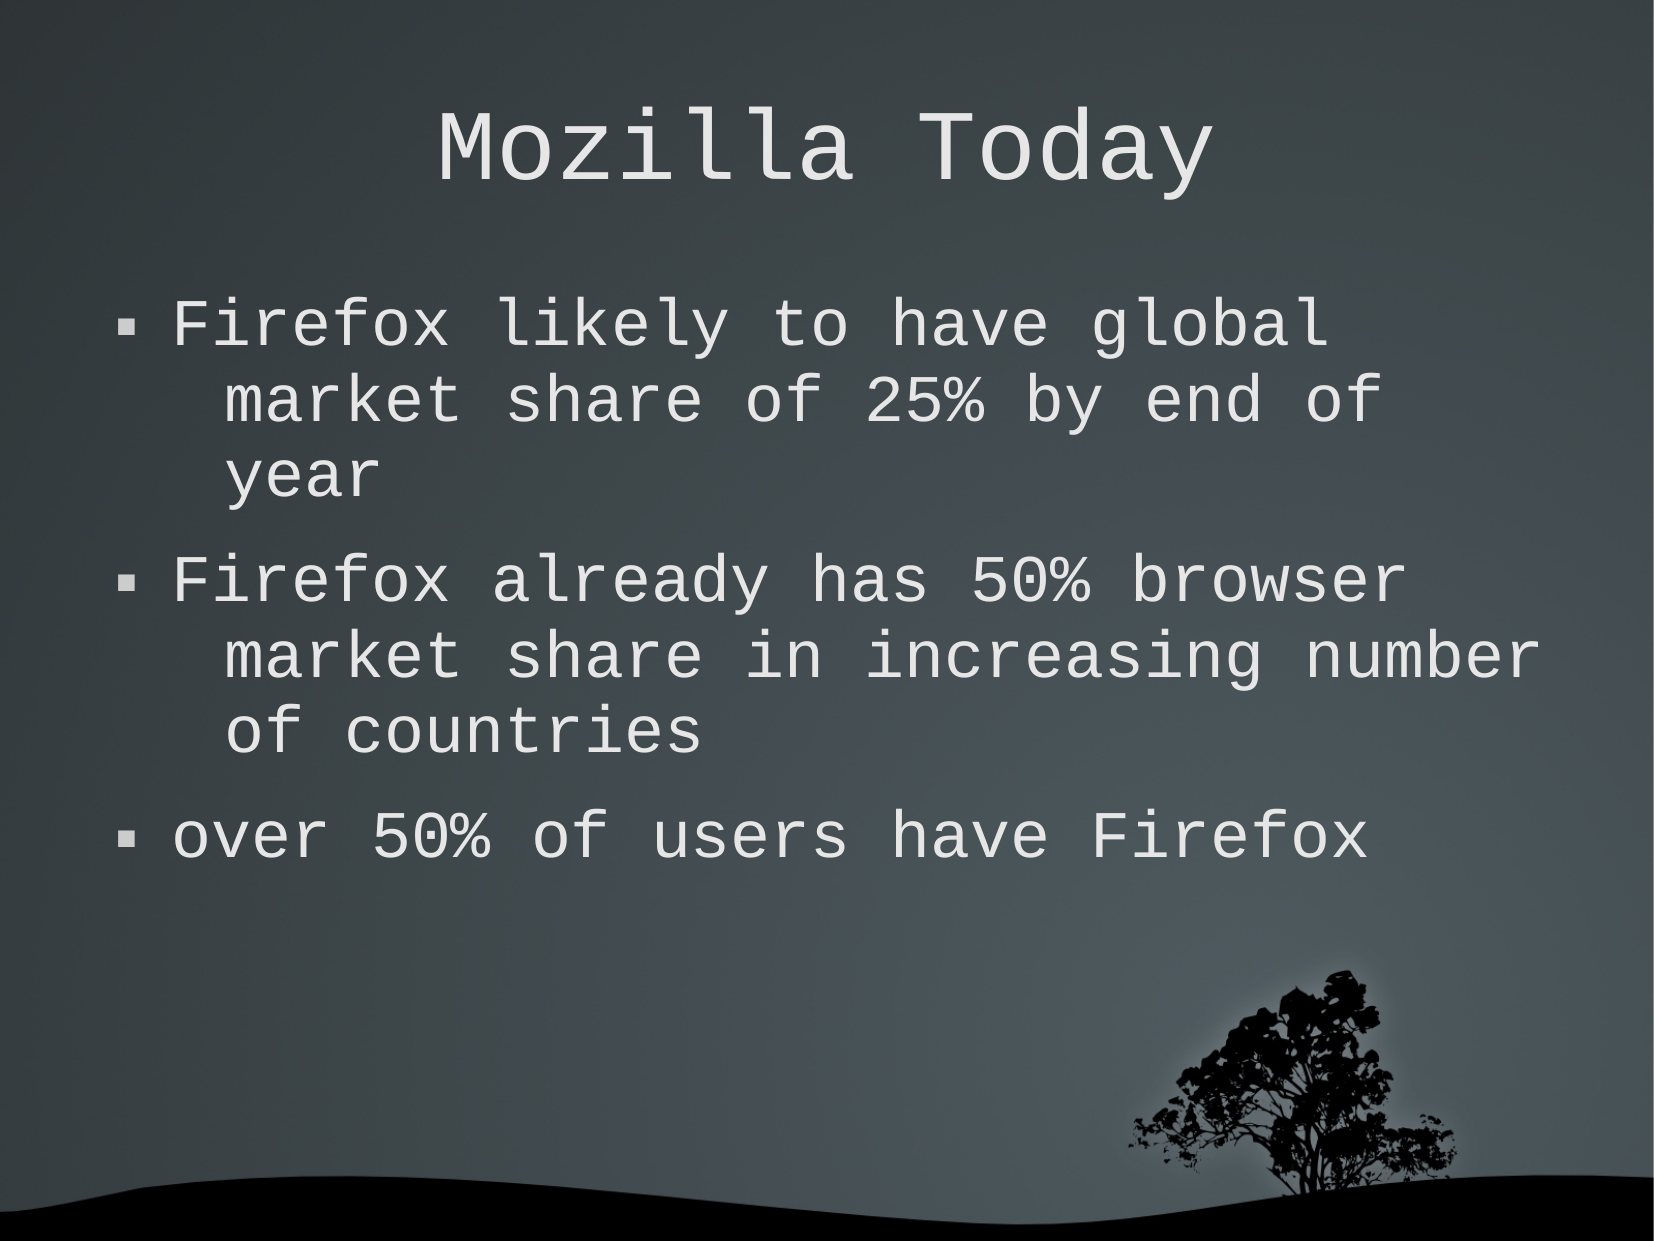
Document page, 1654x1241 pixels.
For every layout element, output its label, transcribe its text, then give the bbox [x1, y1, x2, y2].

picture [0, 0, 1654, 1241]
title Mozilla Today [82, 49, 1571, 257]
list Firefox likely to have global market share of 25% by end of year Firefox already has 50% browser market share in increasing number of countries over 50% of users have Firefox [82, 290, 1571, 1109]
